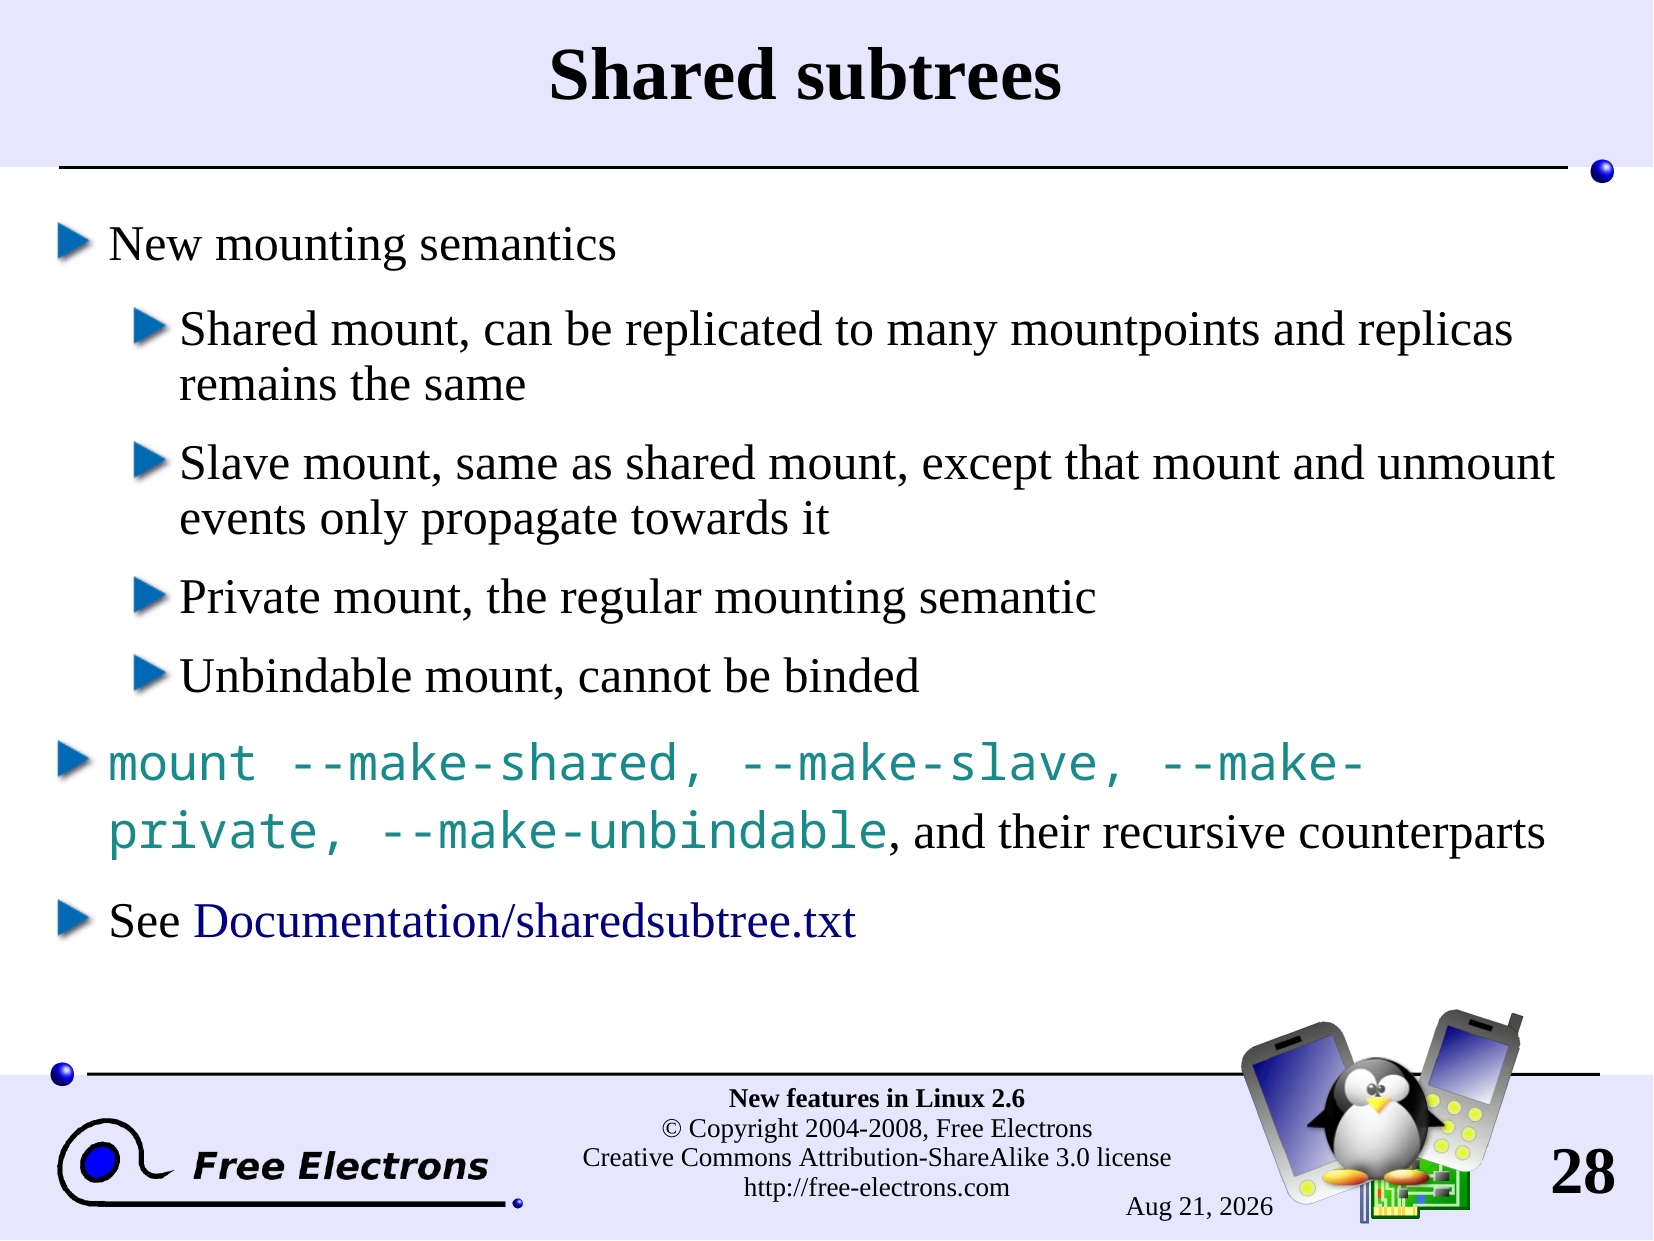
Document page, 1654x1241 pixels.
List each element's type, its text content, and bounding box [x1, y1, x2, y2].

picture [1231, 1066, 1521, 1241]
title Shared subtrees [60, 25, 1551, 124]
picture [50, 1107, 527, 1216]
list New mounting semantics Shared mount, can be replicated to many mountpoints and replicas remains the same Slave mount, same as shared mount, except that mount and unmount events only propagate towards it Private mount, the regular mounting semantic Unbindable mount, cannot be binded mount --make-shared, --make-slave, --make-private, --make-unbindable, and their recursive counterparts See Documentation/sharedsubtree.txt [37, 216, 1576, 1066]
